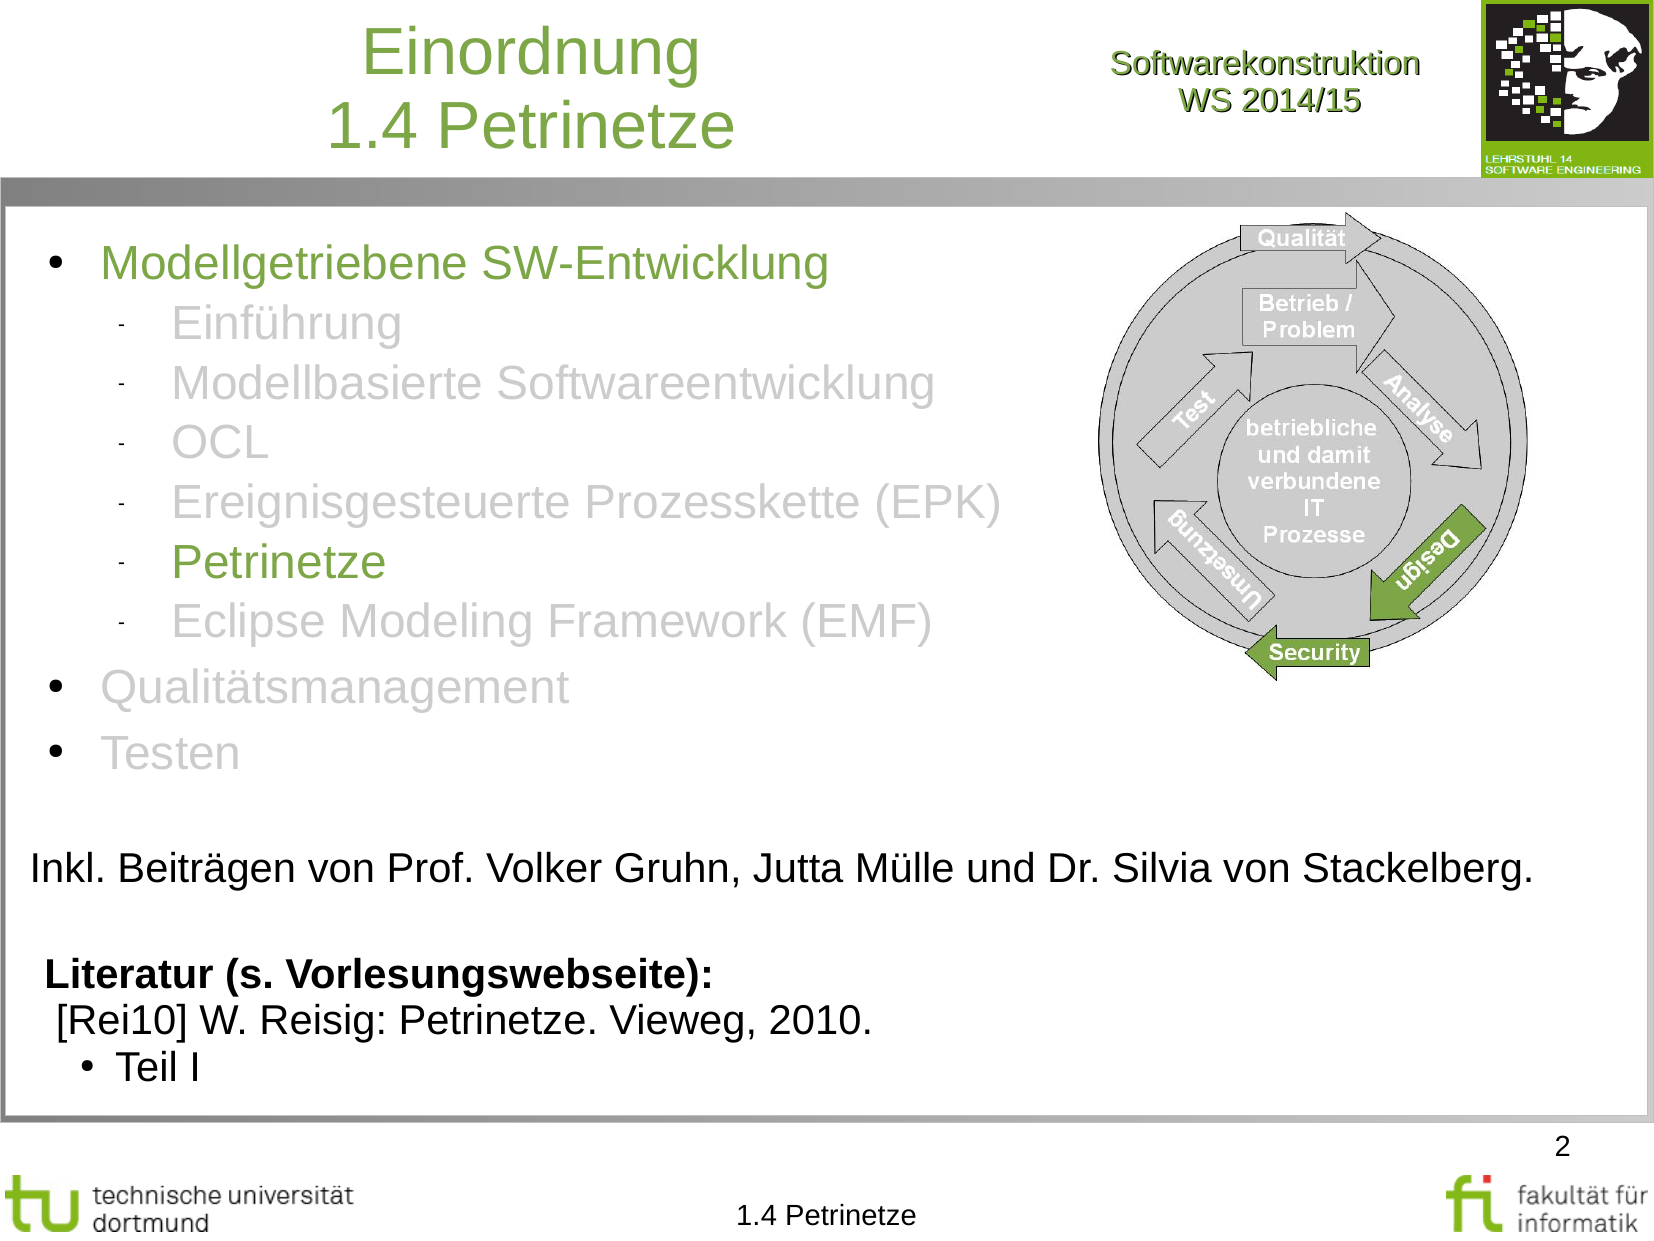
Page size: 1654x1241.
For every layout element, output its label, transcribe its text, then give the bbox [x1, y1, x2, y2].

picture [1098, 212, 1645, 709]
picture [1481, 0, 1654, 178]
text_box Literatur (s. Vorlesungswebseite): [Rei10] W. Reisig: Petrinetze. Vieweg, 2010. Teil I [29, 943, 1654, 1099]
title Einordnung 1.4 Petrinetze [0, 7, 1063, 170]
picture [1446, 1175, 1648, 1232]
picture [5, 1175, 354, 1232]
list Modellgetriebene SW-Entwicklung Einführung Modellbasierte Softwareentwicklung OCL Ereignisgesteuerte Prozesskette (EPK) Petrinetze Eclipse Modeling Framework (EMF) Qualitätsmanagement Testen Inkl. Beiträgen von Prof. Volker Gruhn, Jutta Mülle und Dr. Silvia von Stackelberg. [29, 236, 1625, 943]
